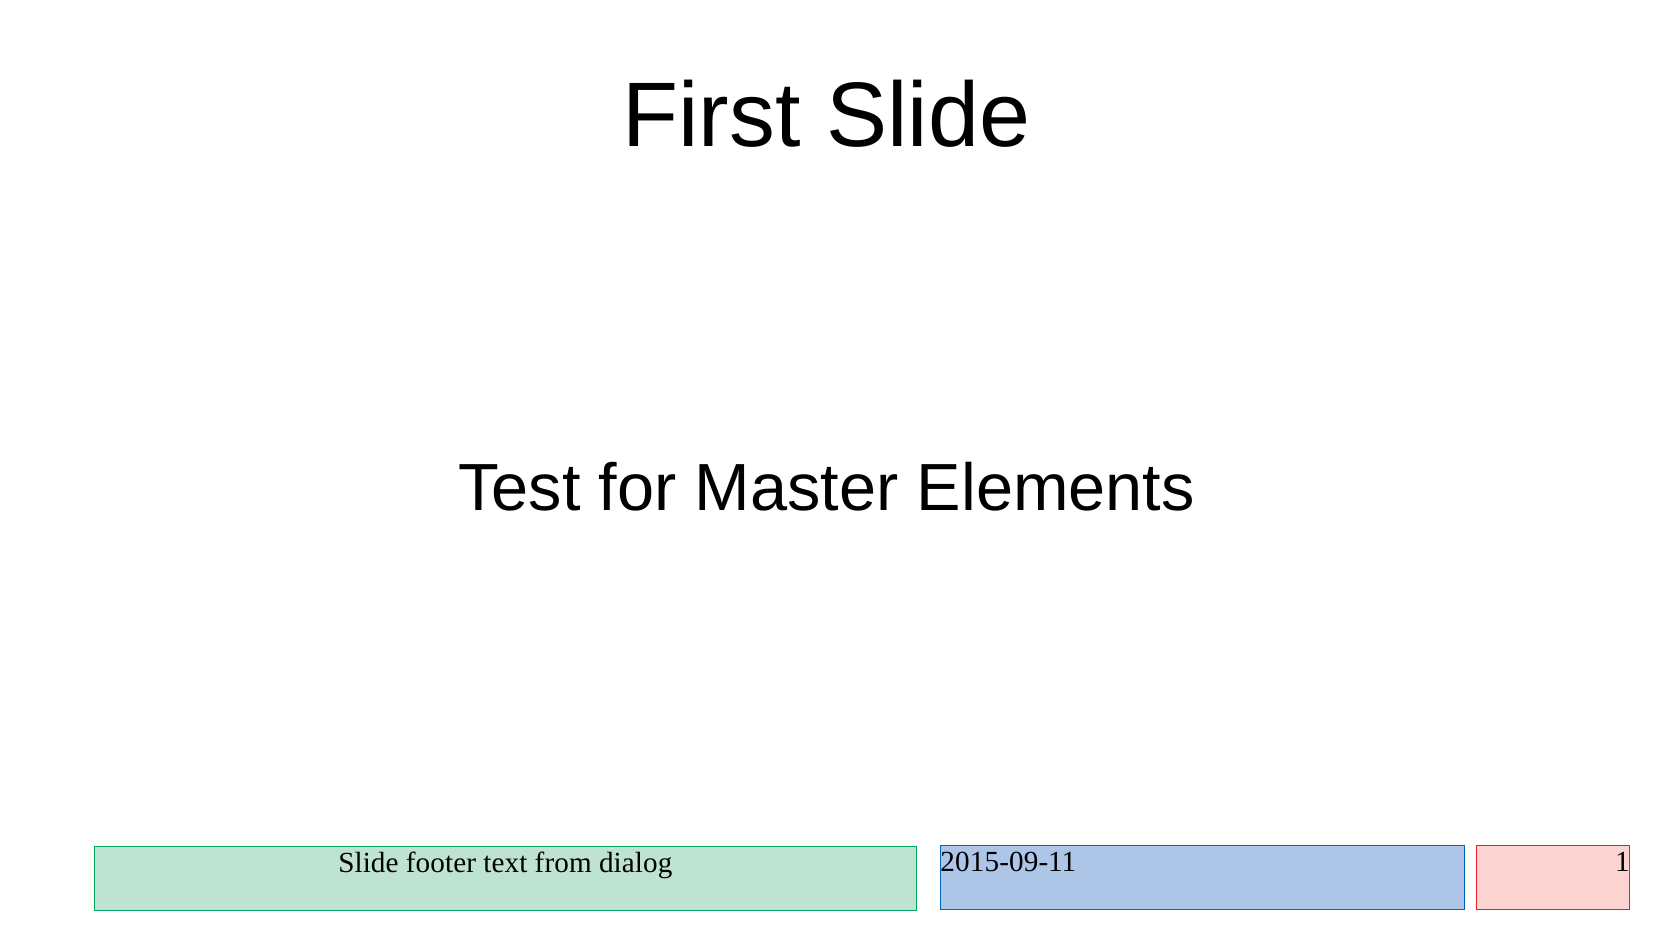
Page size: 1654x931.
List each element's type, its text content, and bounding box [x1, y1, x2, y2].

subtitle Test for Master Elements [82, 217, 1571, 758]
title First Slide [82, 37, 1571, 193]
